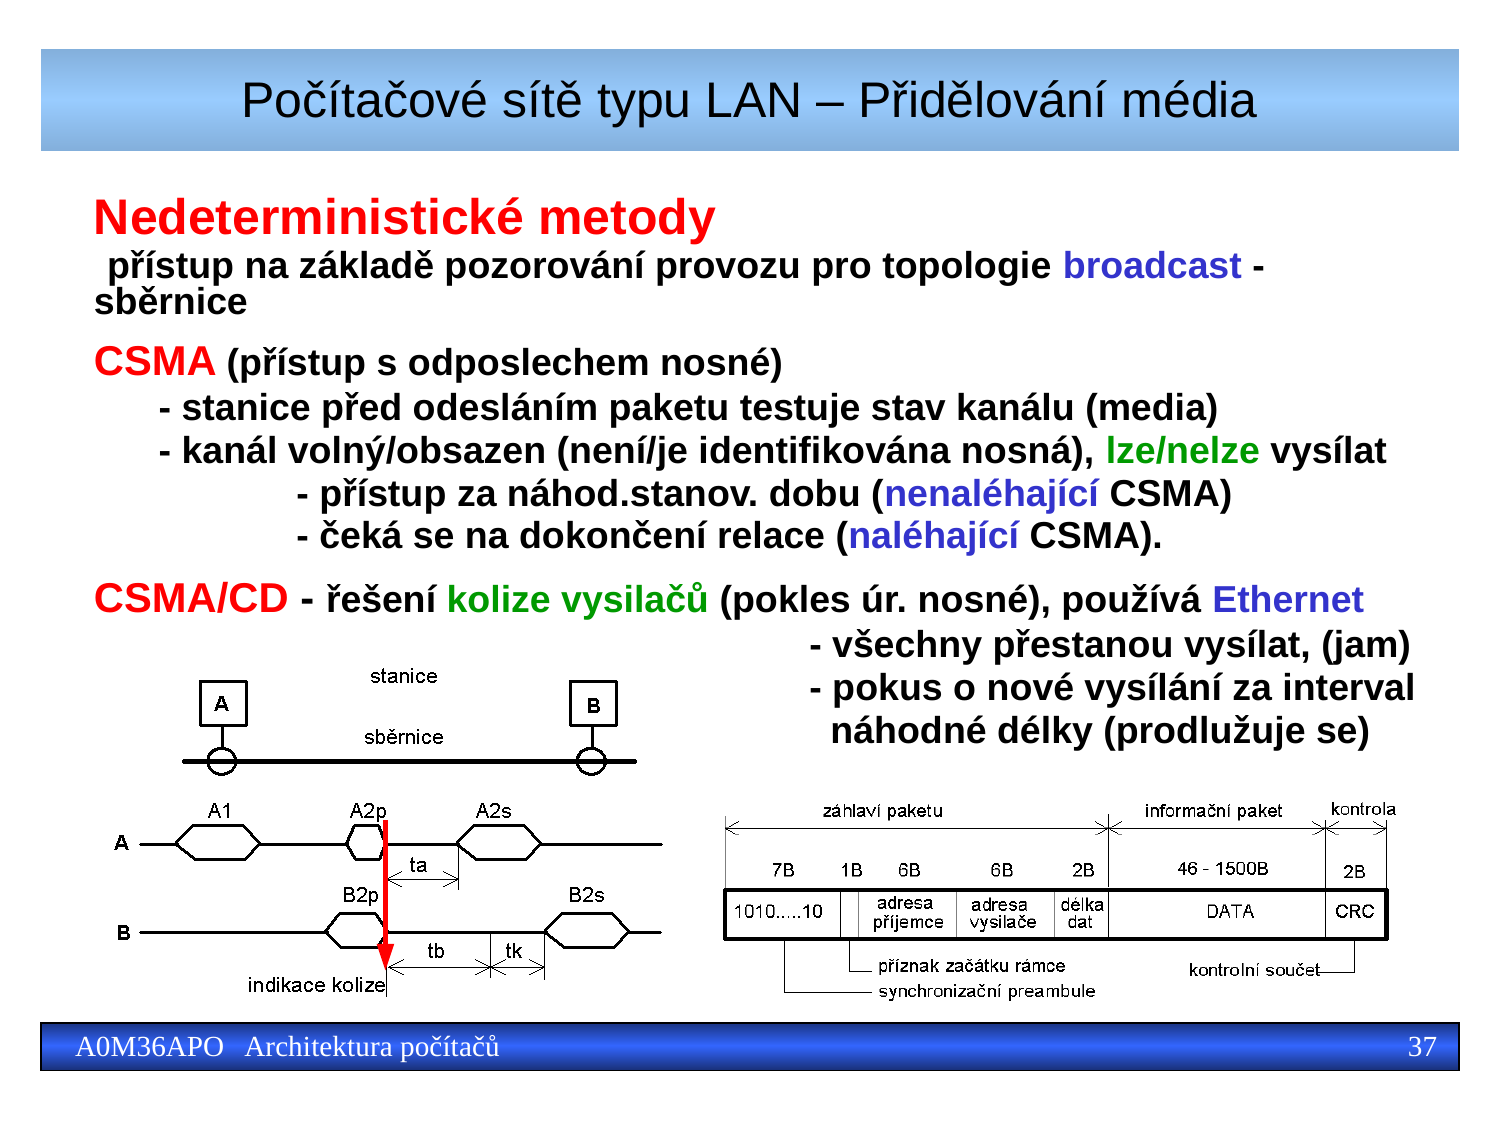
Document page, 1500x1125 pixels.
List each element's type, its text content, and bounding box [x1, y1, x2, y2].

picture [84, 651, 1426, 1019]
text_box Nedeterministické metody přístup na základě pozorování provozu pro topologie broadcast - sběrnice CSMA (přístup s odposlechem nosné) - stanice před odesláním paketu testuje stav kanálu (media) - kanál volný/obsazen (není/je identifikována nosná), lze/nelze vysílat - přístup za náhod.stanov. dobu (nenaléhající CSMA) - čeká se na dokončení relace (naléhající CSMA). CSMA/CD - řešení kolize vysilačů (pokles úr. nosné), používá Ethernet - všechny přestanou vysílat, (jam) - pokus o nové vysílání za interval náhodné délky (prodlužuje se) [79, 191, 1441, 1049]
title Počítačové sítě typu LAN – Přidělování média [41, 49, 1459, 151]
